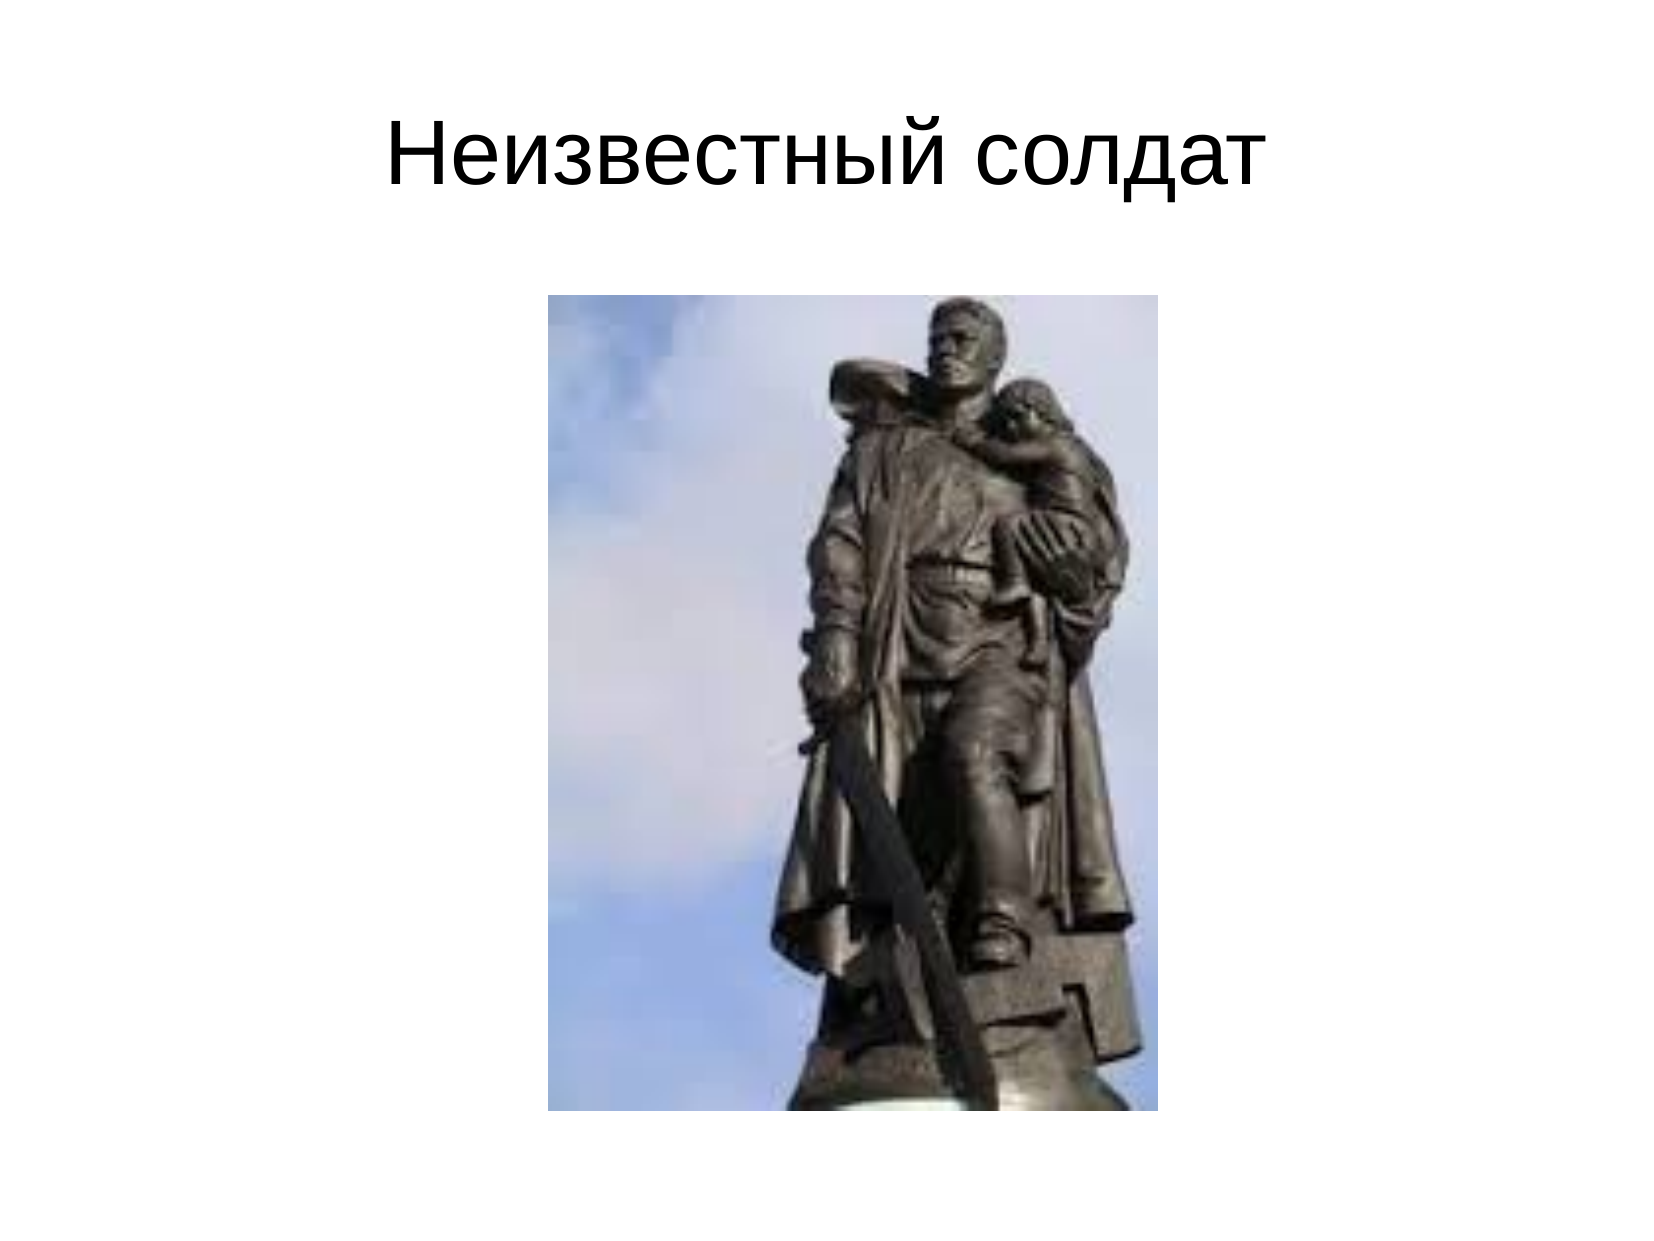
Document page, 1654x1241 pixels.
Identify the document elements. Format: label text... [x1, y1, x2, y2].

picture [548, 295, 1158, 1111]
title Неизвестный солдат [82, 49, 1571, 257]
